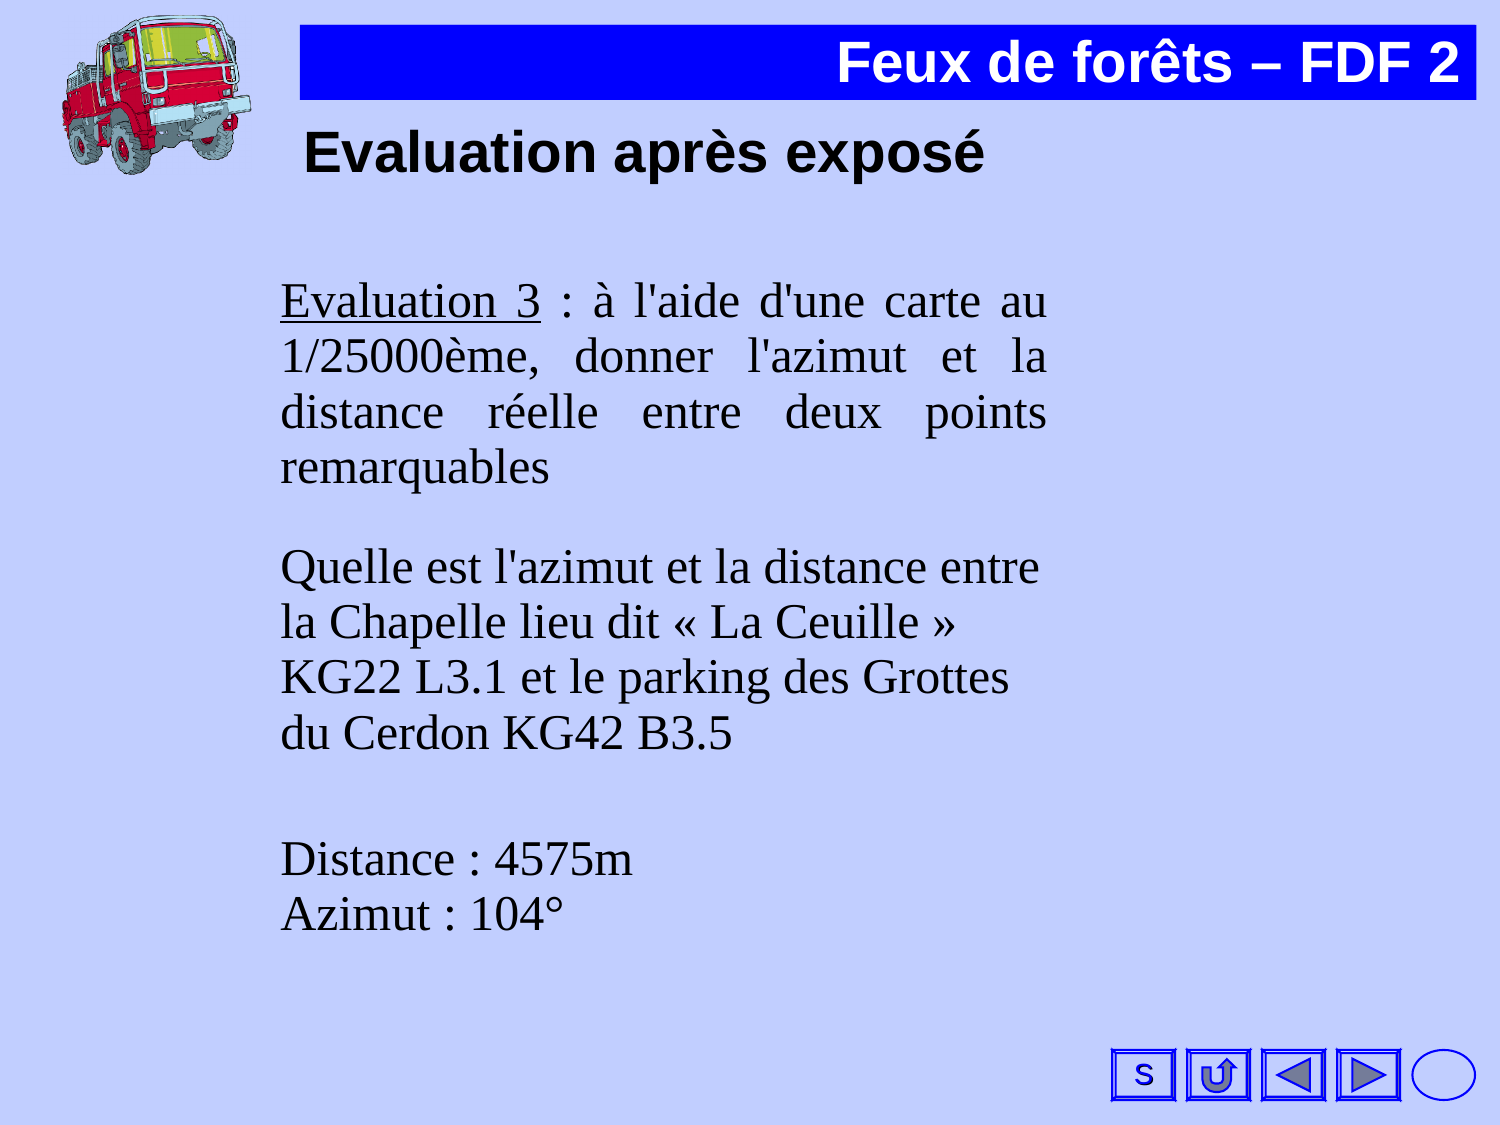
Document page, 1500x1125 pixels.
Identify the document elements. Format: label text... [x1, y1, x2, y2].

text_box Distance : 4575m Azimut : 104° [265, 823, 1063, 975]
text_box Evaluation après exposé [288, 112, 1003, 193]
text_box Feux de forêts – FDF 2 [300, 24, 1477, 100]
text_box [1412, 1049, 1476, 1101]
text_box Quelle est l'azimut et la distance entre la Chapelle lieu dit « La Ceuille » KG22 L3.1 et le parking des Grottes du Cerdon KG42 B3.5 [265, 531, 1063, 772]
text_box Evaluation 3 : à l'aide d'une carte au 1/25000ème, donner l'azimut et la distance réelle entre deux points remarquables [265, 265, 1063, 506]
